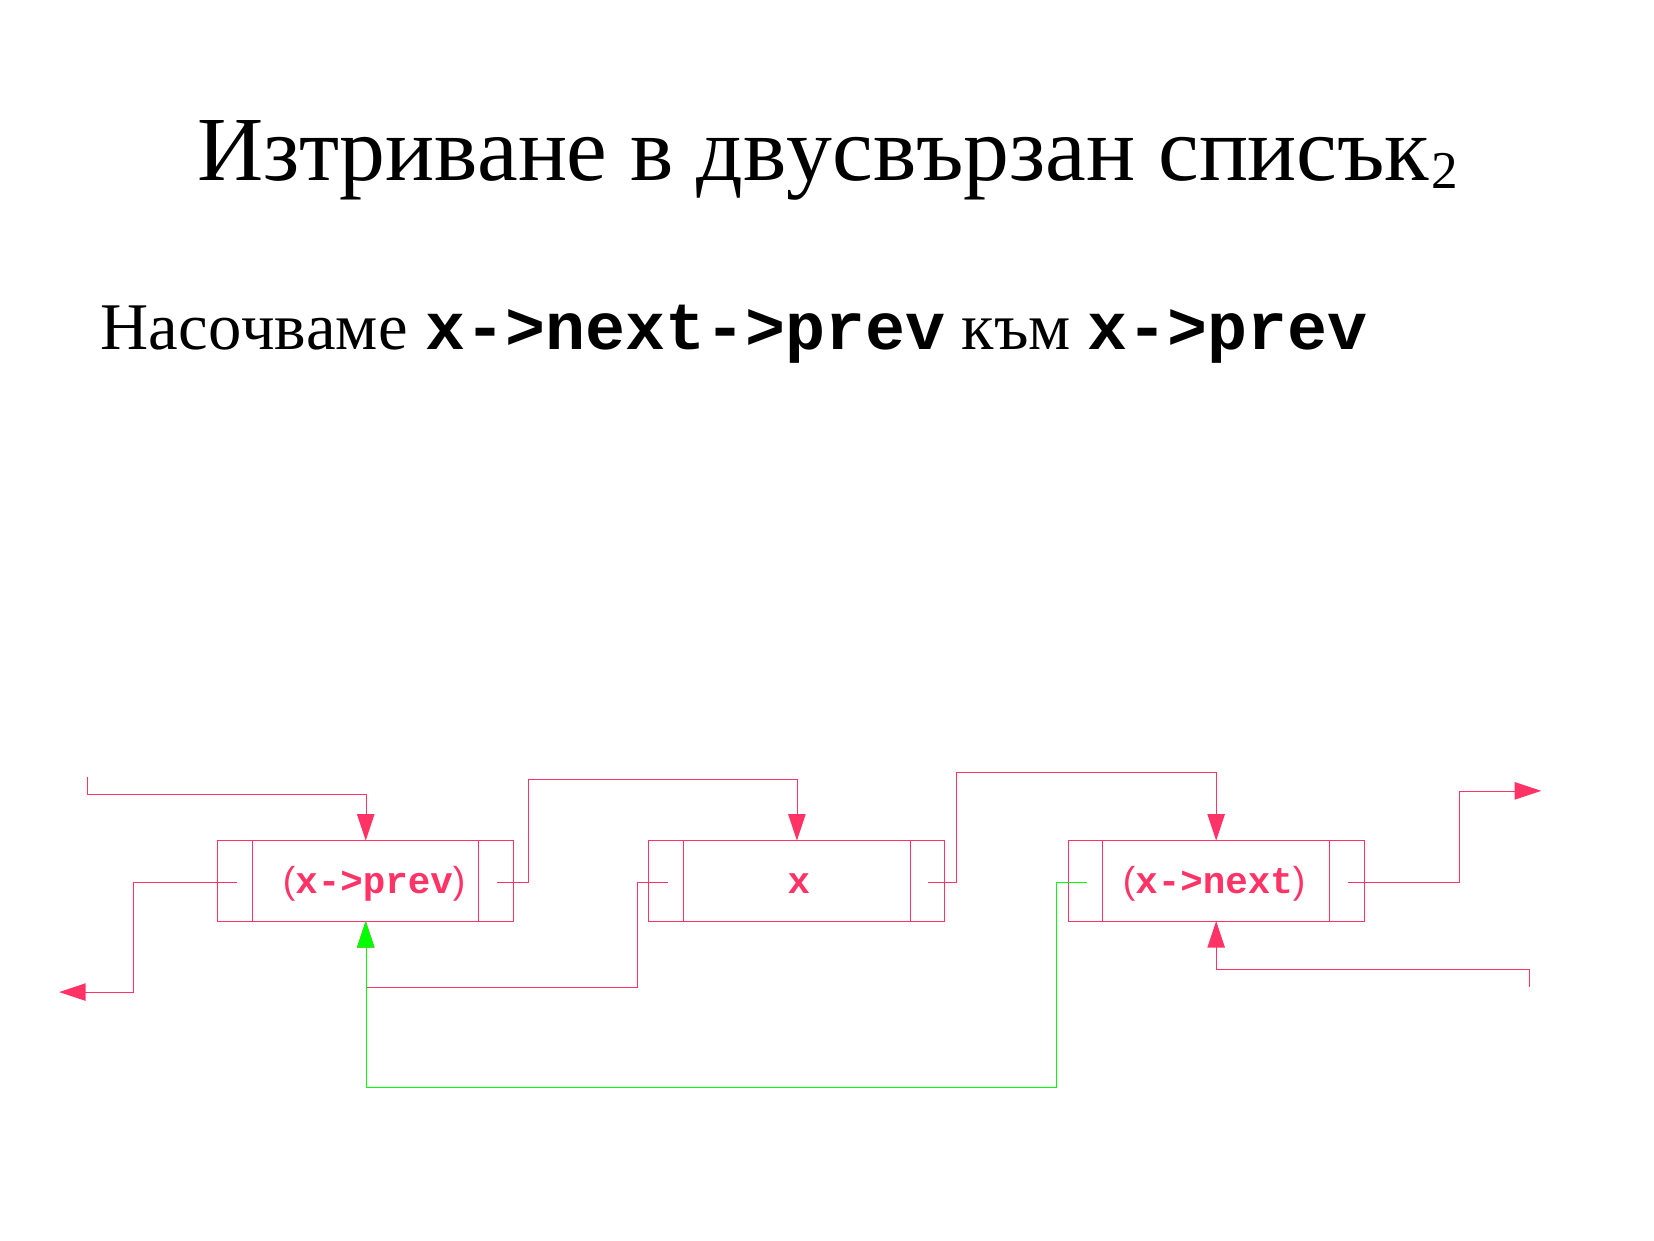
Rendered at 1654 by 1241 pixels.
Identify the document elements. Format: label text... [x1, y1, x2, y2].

title Изтриване в двусвързан списък2 [121, 46, 1534, 254]
list Насочваме x->next->prev към x->prev [82, 290, 1571, 1109]
